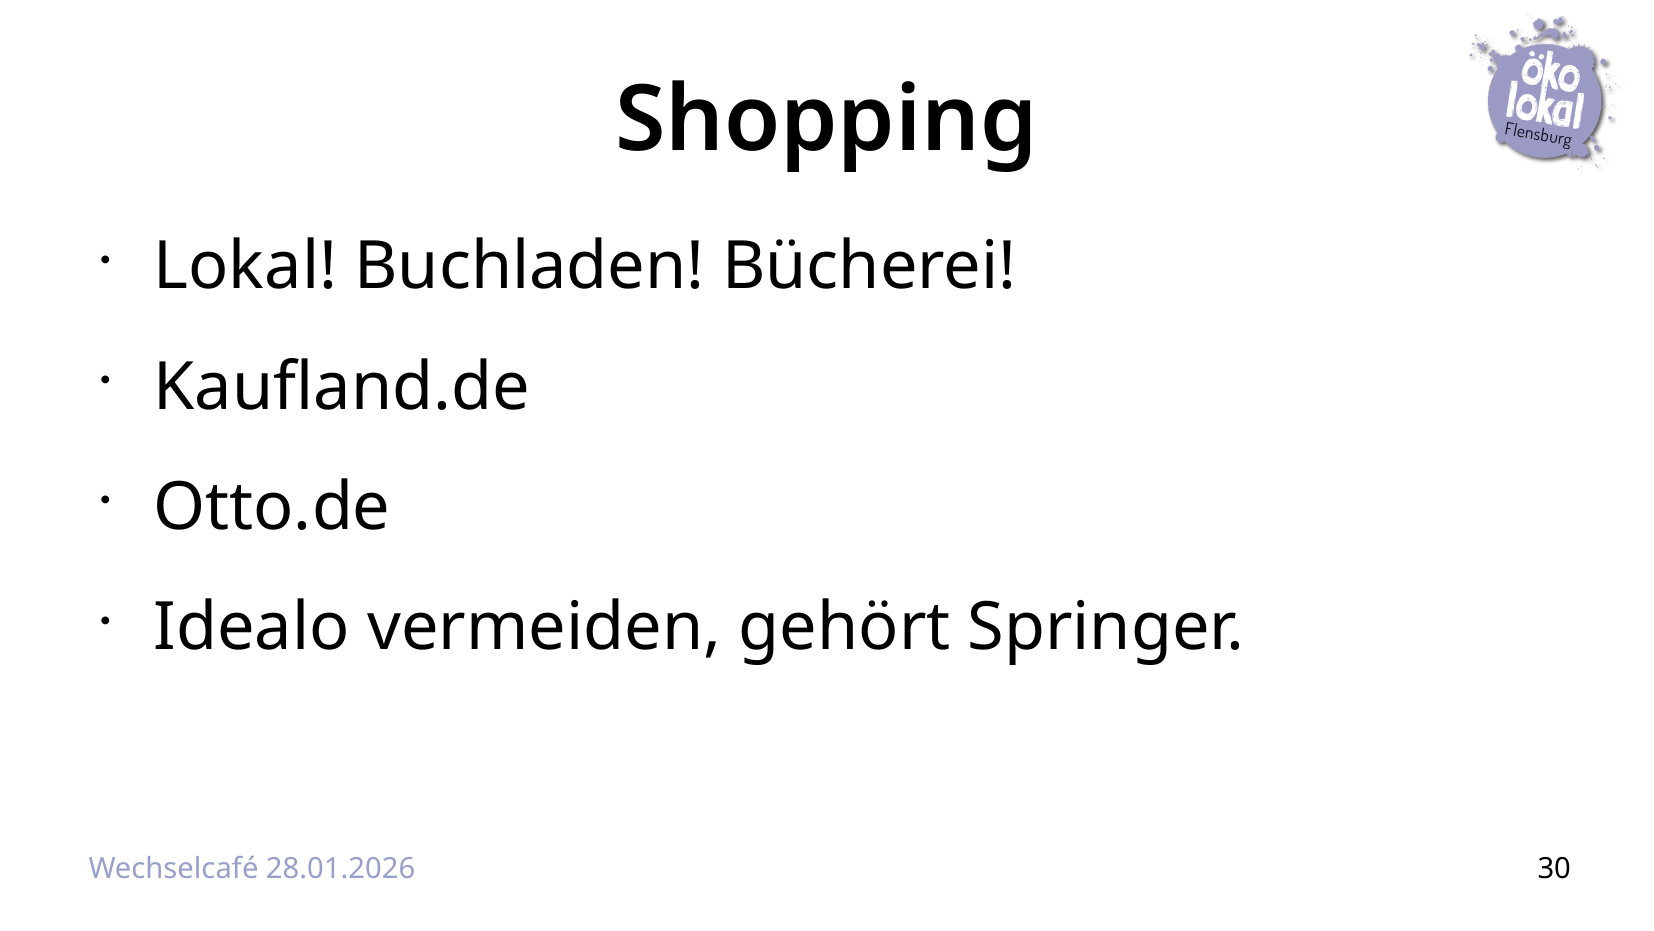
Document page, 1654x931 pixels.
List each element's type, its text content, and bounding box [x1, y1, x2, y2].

picture [1444, 0, 1654, 178]
title Shopping [82, 37, 1571, 193]
list Lokal! Buchladen! Bücherei! Kaufland.de Otto.de Idealo vermeiden, gehört Springer. [82, 217, 1571, 758]
